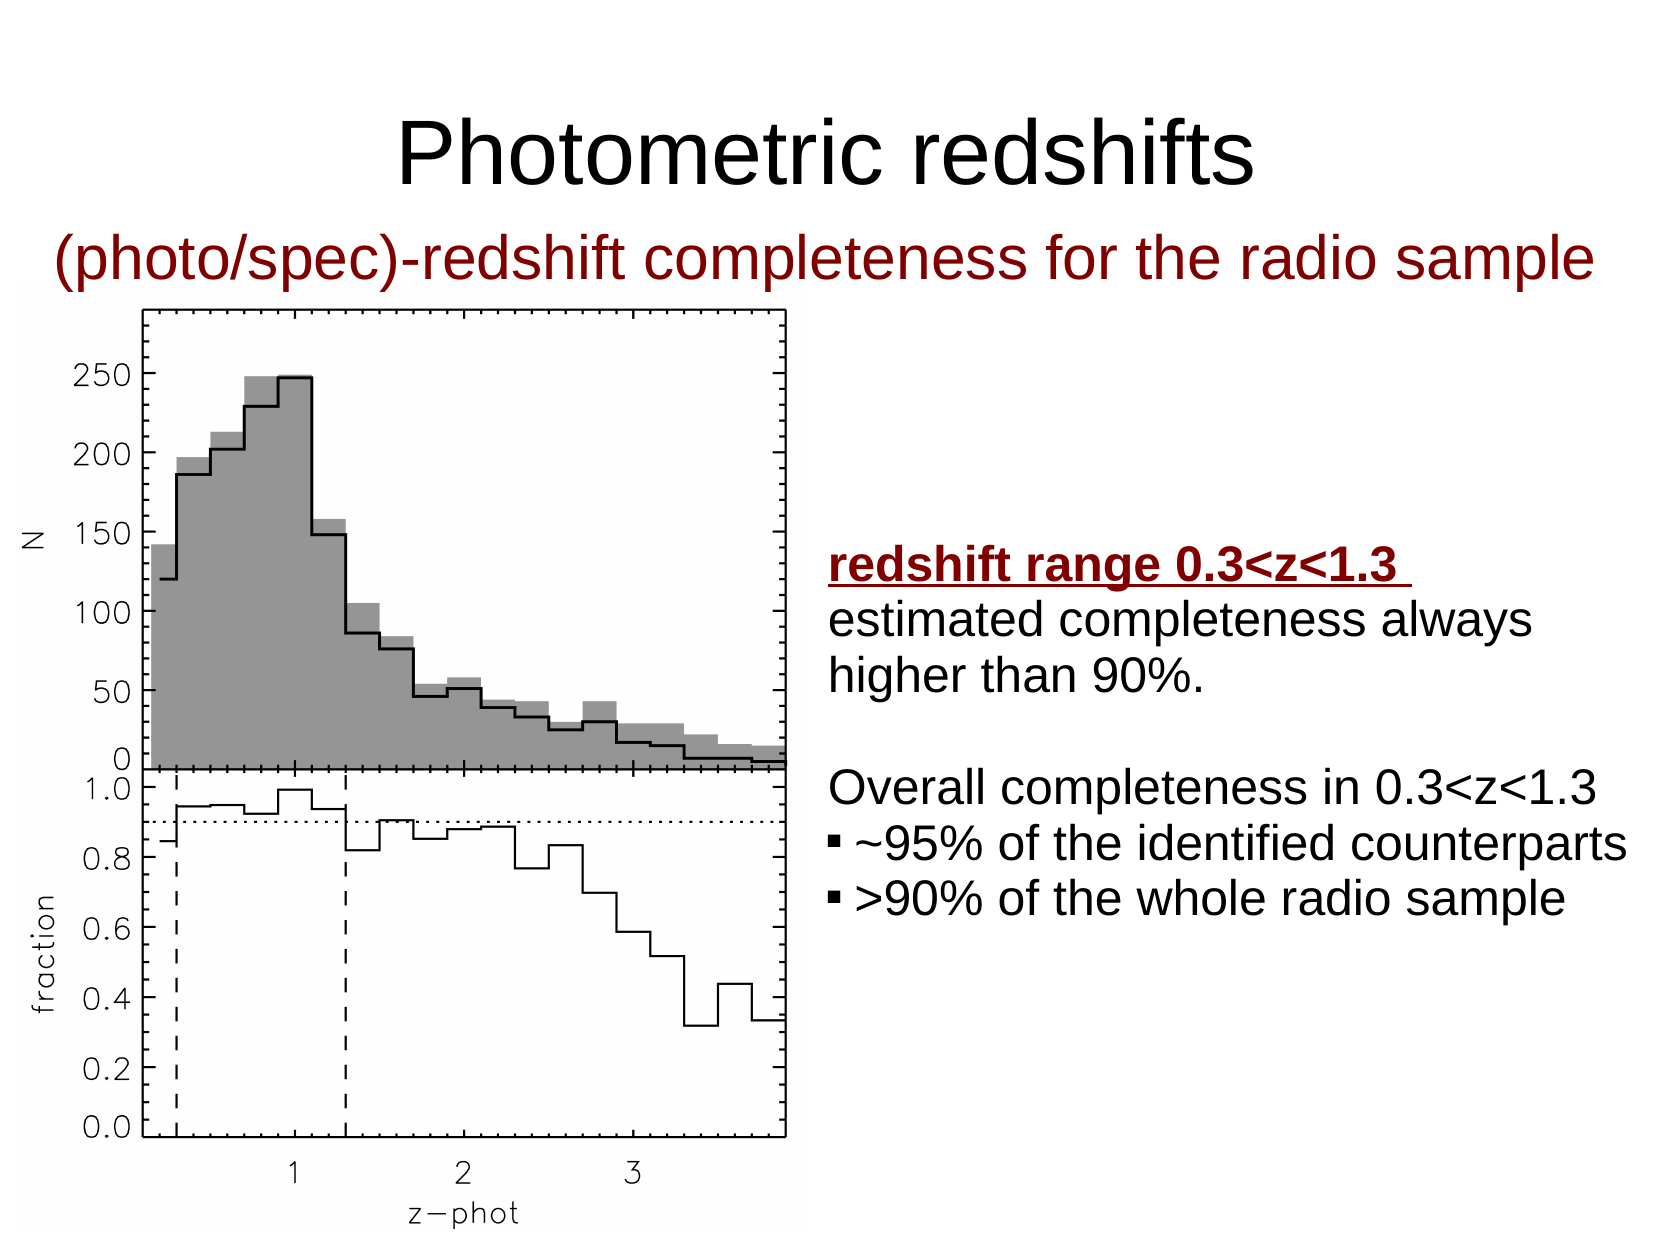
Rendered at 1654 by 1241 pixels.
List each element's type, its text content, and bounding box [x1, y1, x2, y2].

text_box redshift range 0.3<z<1.3 estimated completeness always higher than 90%. Overall completeness in 0.3<z<1.3 ~95% of the identified counterparts >90% of the whole radio sample [813, 528, 1644, 990]
picture [14, 284, 810, 1229]
text_box (photo/spec)-redshift completeness for the radio sample [39, 215, 1615, 300]
title Photometric redshifts [82, 49, 1571, 215]
